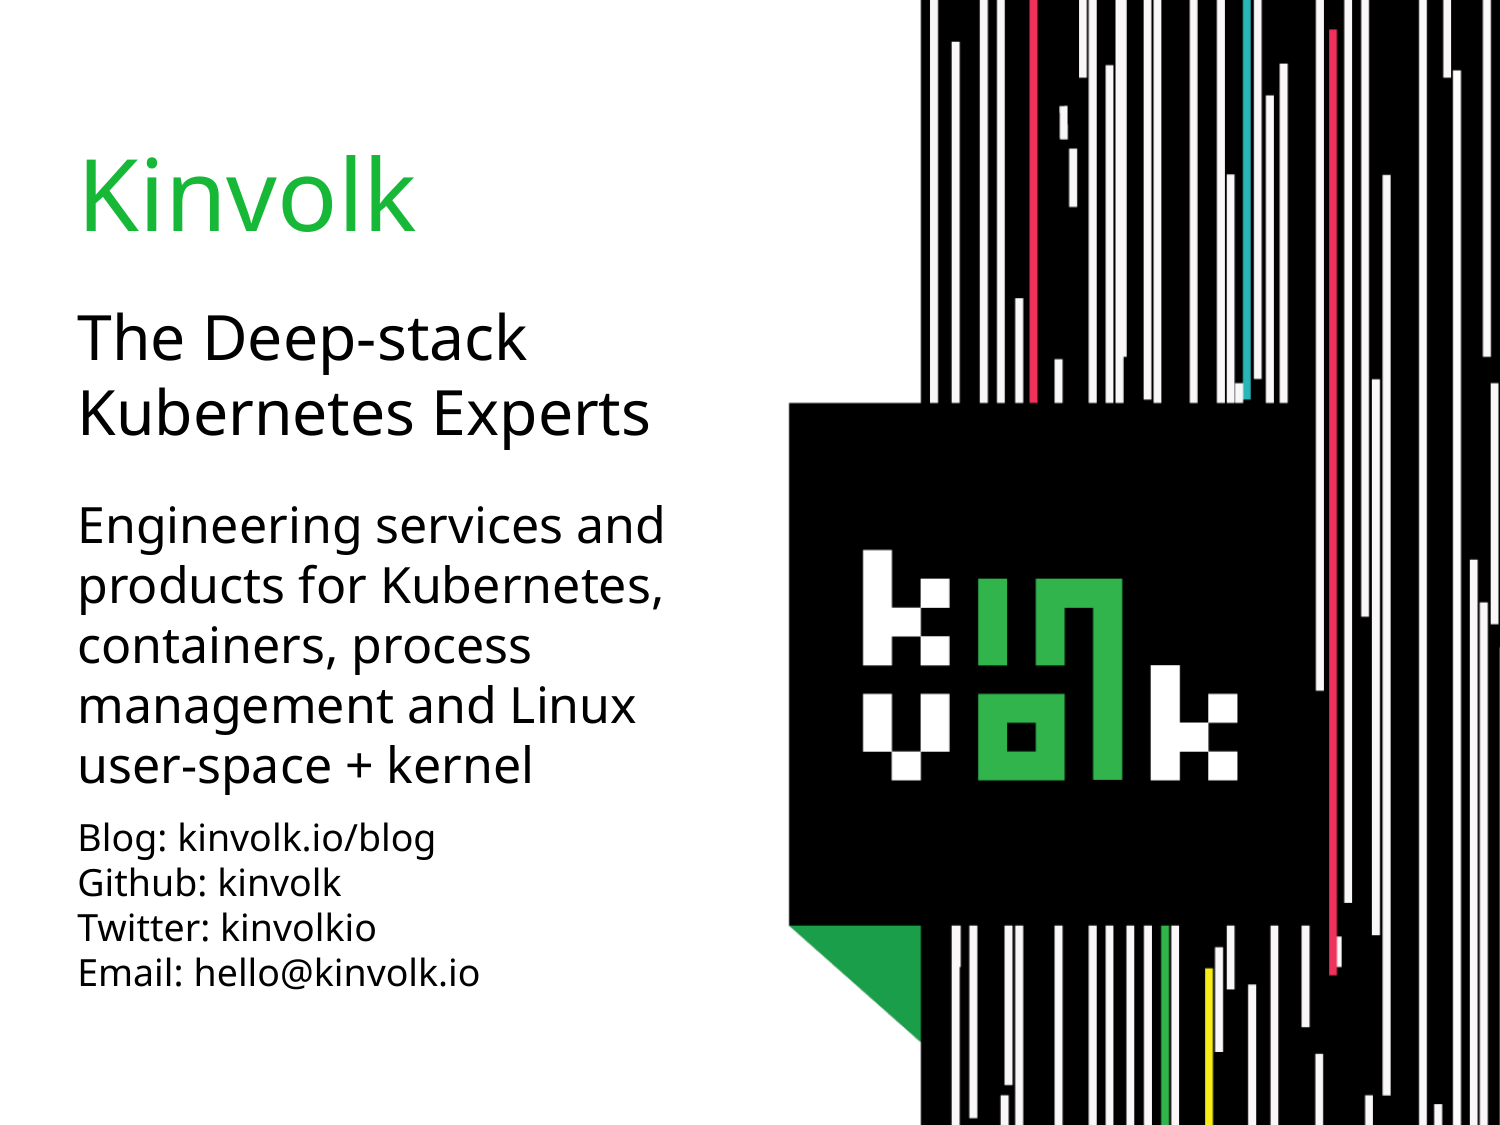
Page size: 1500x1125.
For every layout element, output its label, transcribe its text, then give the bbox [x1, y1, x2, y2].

subtitle The Deep-stack Kubernetes Experts Engineering services and products for Kubernetes, containers, process management and Linux user-space + kernel Blog: kinvolk.io/blog Github: kinvolk Twitter: kinvolkio Email: hello@kinvolk.io [62, 283, 752, 554]
title Kinvolk [62, 99, 939, 267]
picture [0, 0, 1500, 1125]
